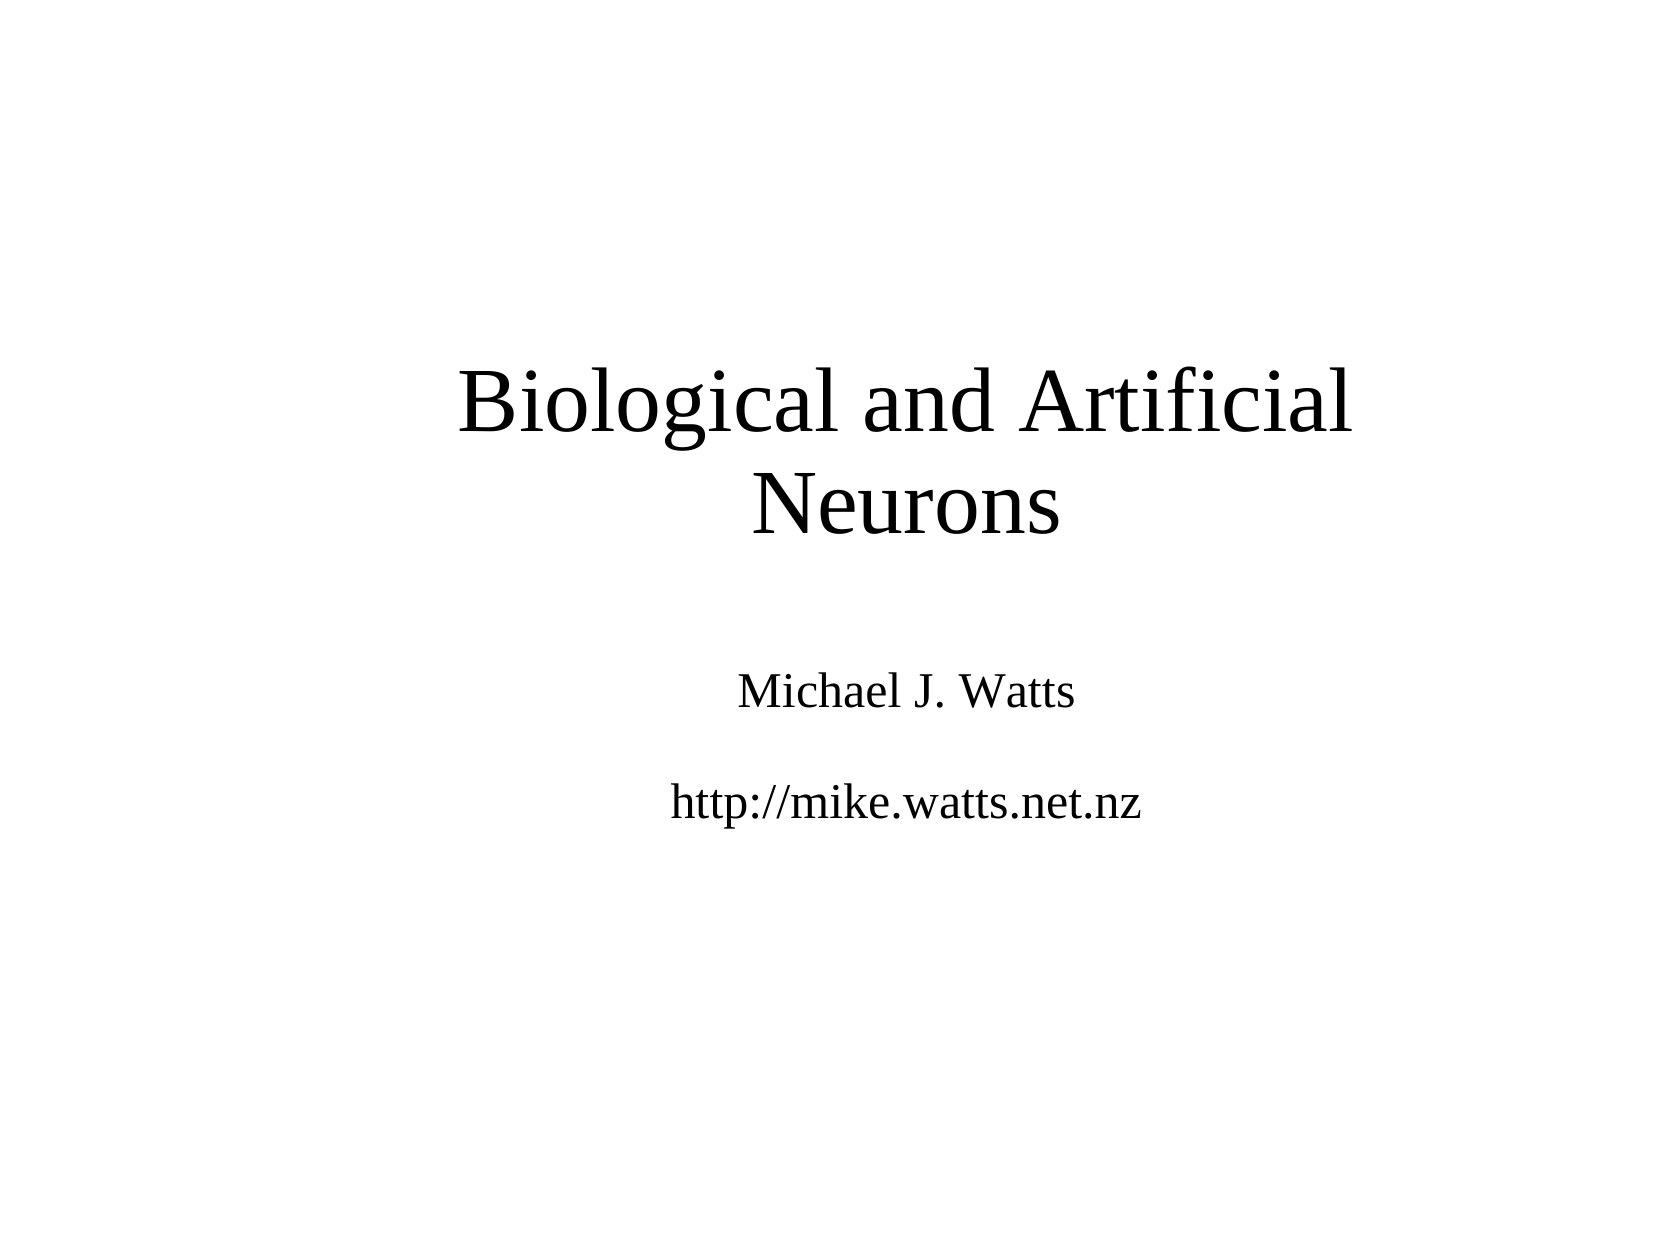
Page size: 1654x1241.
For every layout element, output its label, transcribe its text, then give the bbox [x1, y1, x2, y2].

text_box Biological and Artificial Neurons Michael J. Watts http://mike.watts.net.nz [380, 349, 1433, 962]
